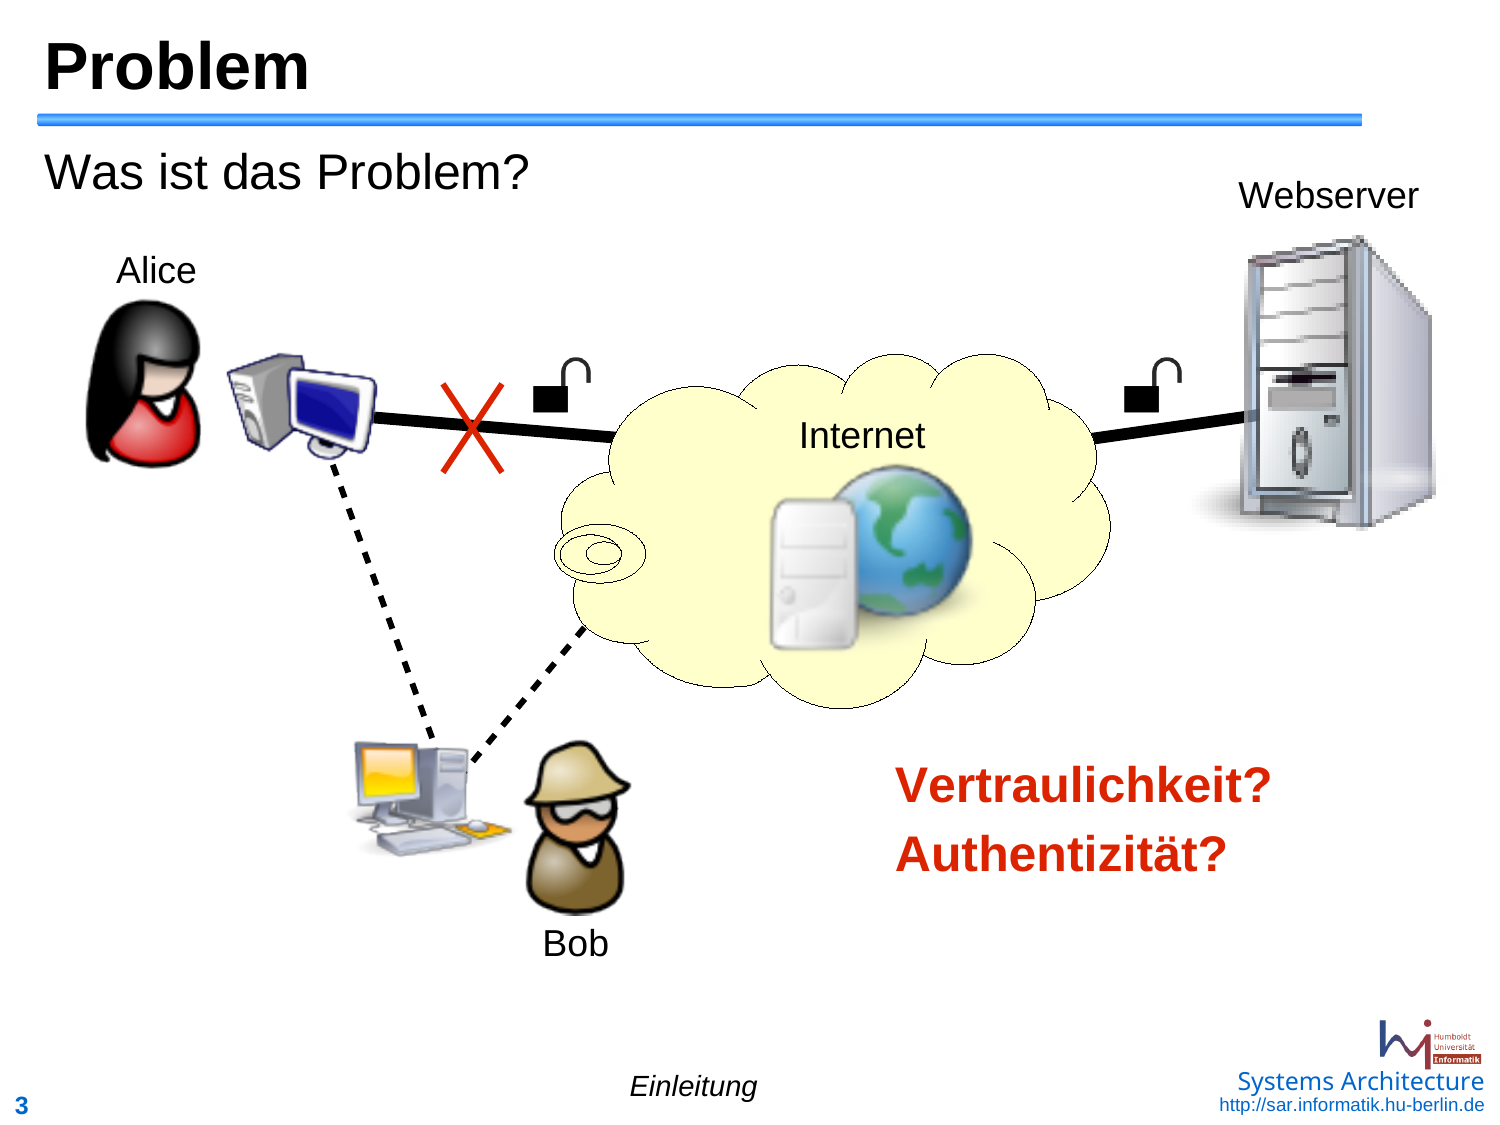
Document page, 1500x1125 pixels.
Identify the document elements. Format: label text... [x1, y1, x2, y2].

picture [531, 354, 592, 415]
list Was ist das Problem? [29, 137, 1500, 1059]
text_box [554, 354, 1111, 688]
list Vertraulichkeit? Authentizität? [879, 750, 1353, 987]
text_box Alice [53, 242, 260, 299]
title Problem [29, 20, 1500, 114]
text_box Bob [472, 915, 680, 973]
text_box Einleitung [442, 1062, 945, 1111]
text_box Internet [744, 407, 981, 465]
picture [1376, 1059, 1483, 1071]
picture [342, 708, 668, 915]
picture [726, 413, 1023, 710]
picture [1122, 223, 1489, 544]
picture [57, 299, 384, 487]
text_box Webserver [1210, 167, 1447, 225]
